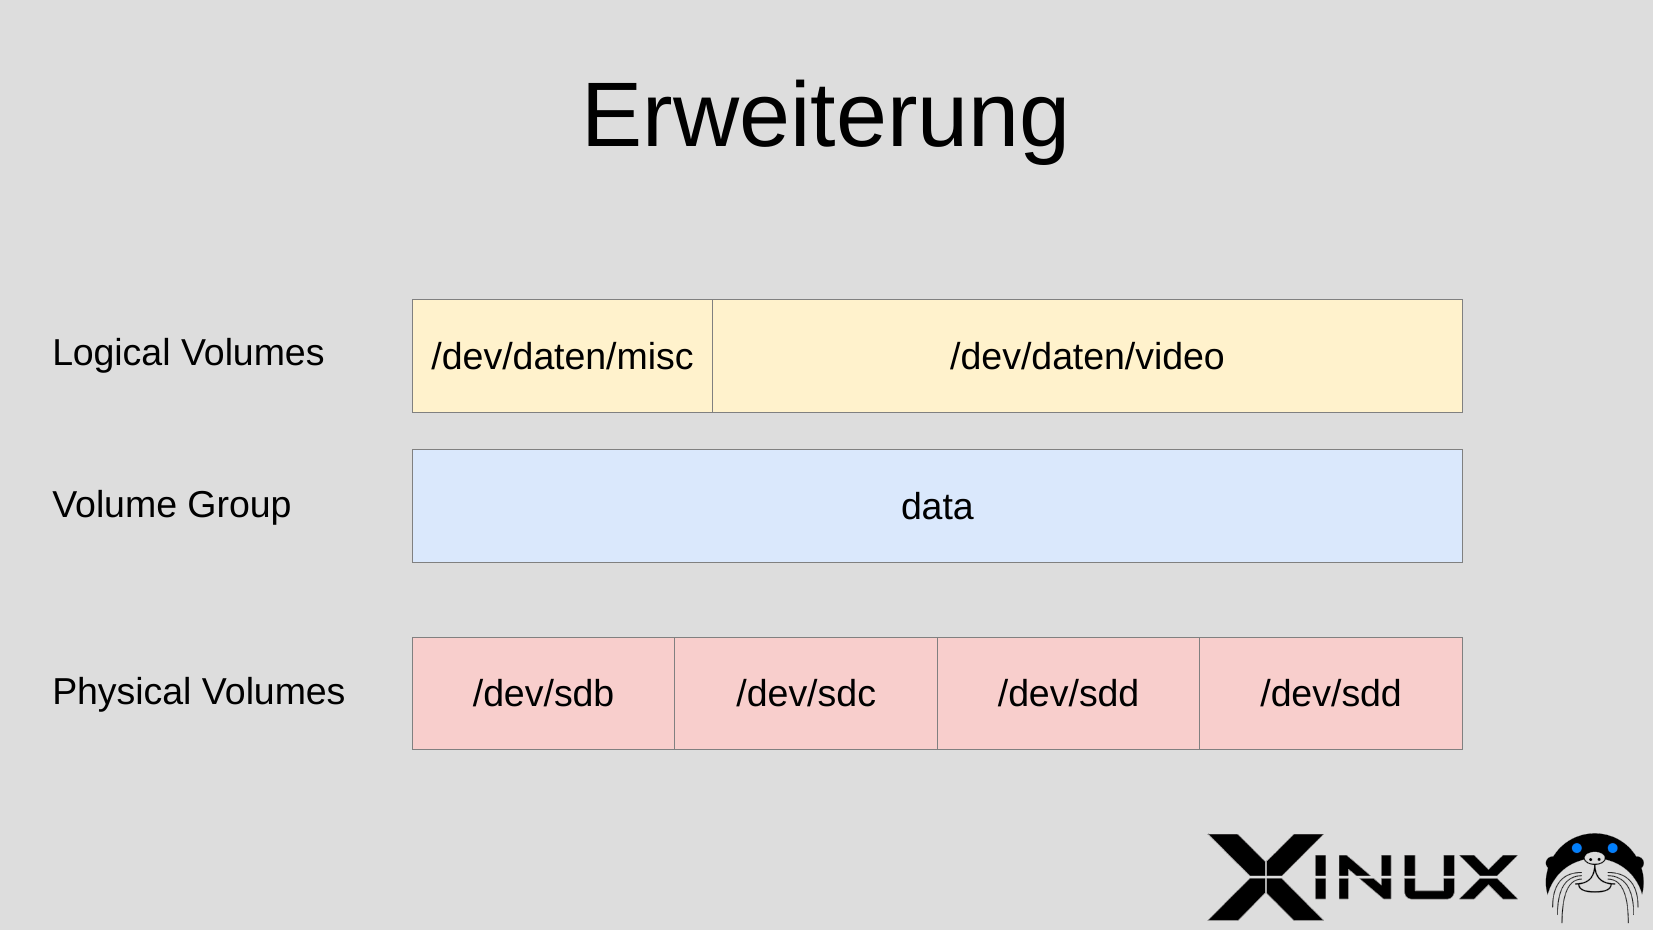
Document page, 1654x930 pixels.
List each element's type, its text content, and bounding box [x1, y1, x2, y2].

text_box /dev/sdd [1199, 637, 1463, 750]
text_box /dev/sdc [674, 637, 937, 750]
text_box Logical Volumes [37, 323, 340, 381]
text_box Physical Volumes [37, 663, 361, 721]
text_box data [412, 449, 1463, 563]
text_box /dev/sdb [412, 637, 674, 750]
picture [1200, 824, 1650, 930]
title Erweiterung [82, 37, 1571, 193]
text_box /dev/daten/misc [412, 299, 712, 413]
text_box /dev/daten/video [712, 299, 1463, 413]
text_box /dev/sdd [937, 637, 1199, 750]
text_box Volume Group [37, 475, 307, 533]
